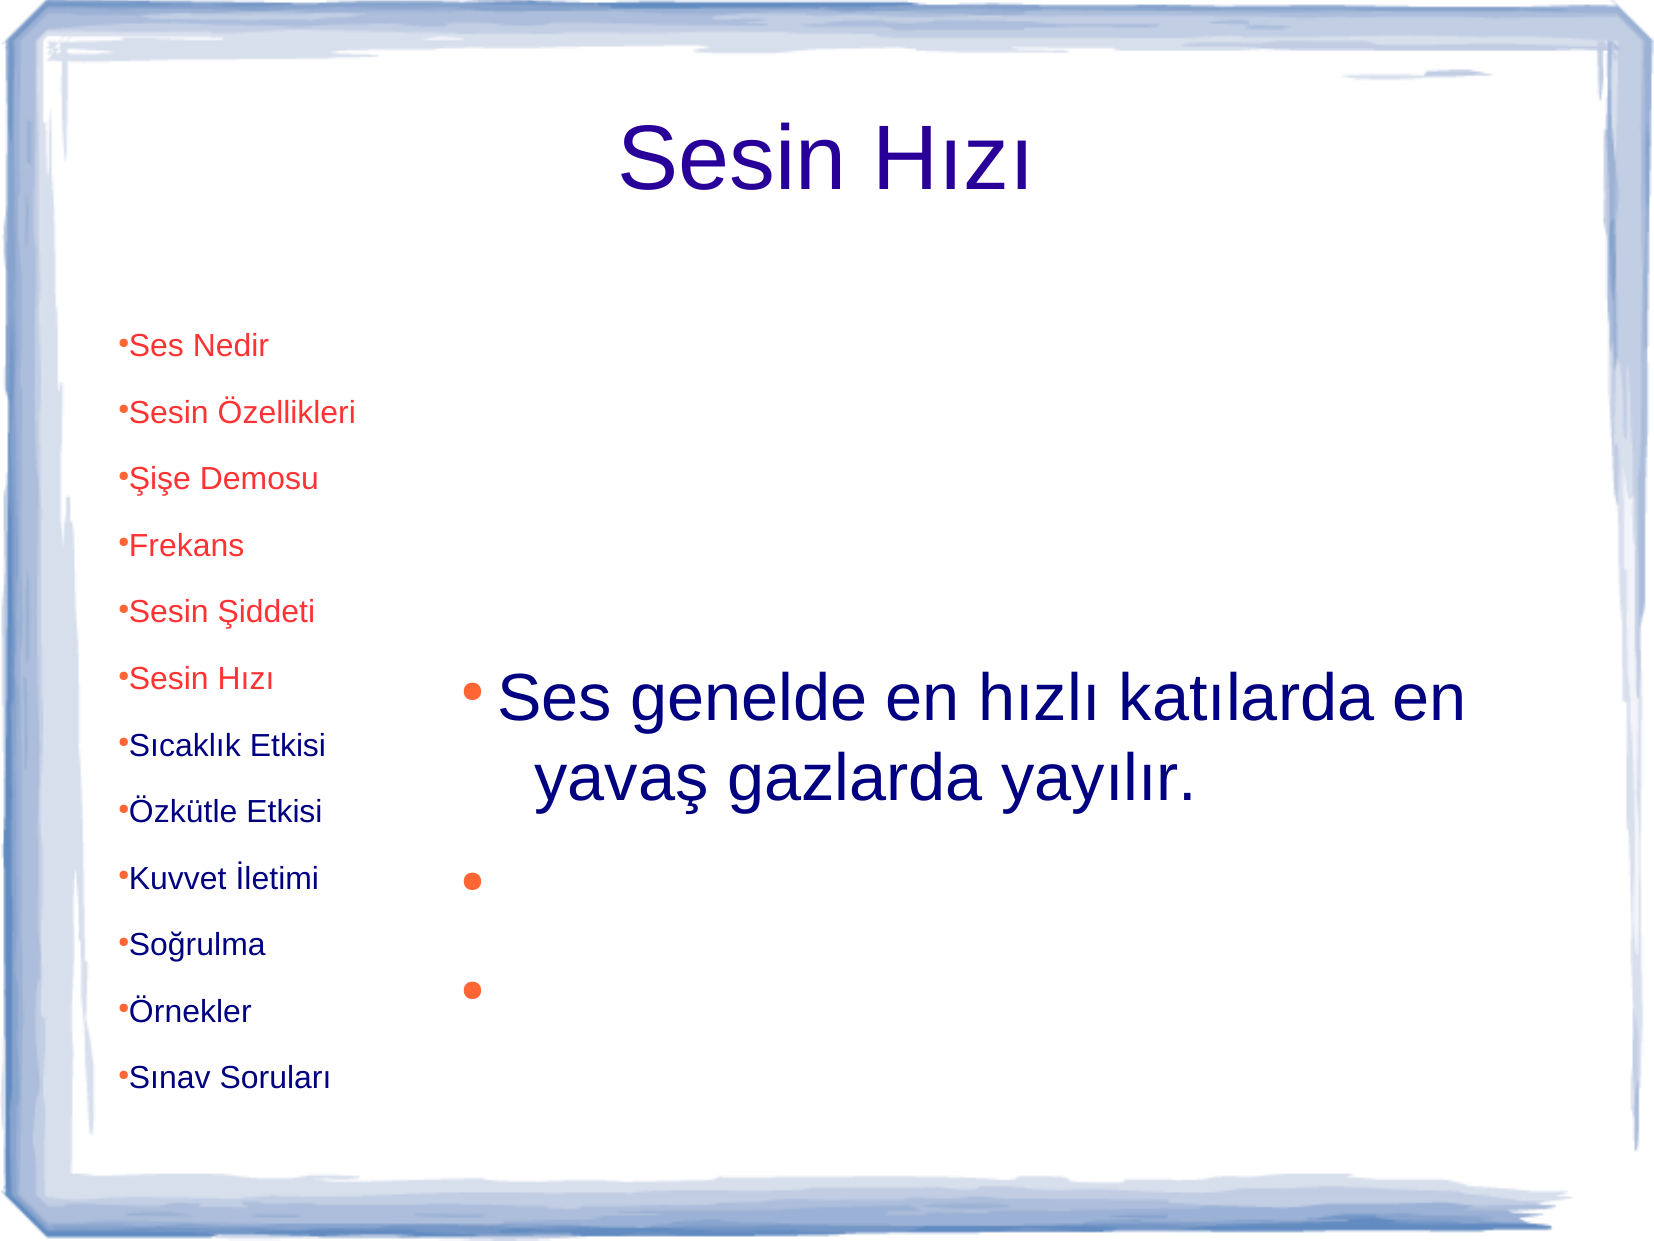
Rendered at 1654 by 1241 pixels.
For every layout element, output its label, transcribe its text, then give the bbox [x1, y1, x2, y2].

title Sesin Hızı [82, 49, 1571, 257]
list Ses genelde en hızlı katılarda en yavaş gazlarda yayılır. [460, 324, 1572, 1004]
list Ses Nedir Sesin Özellikleri Şişe Demosu Frekans Sesin Şiddeti Sesin Hızı Sıcaklık Etkisi Özkütle Etkisi Kuvvet İletimi Soğrulma Örnekler Sınav Soruları [118, 324, 438, 1097]
